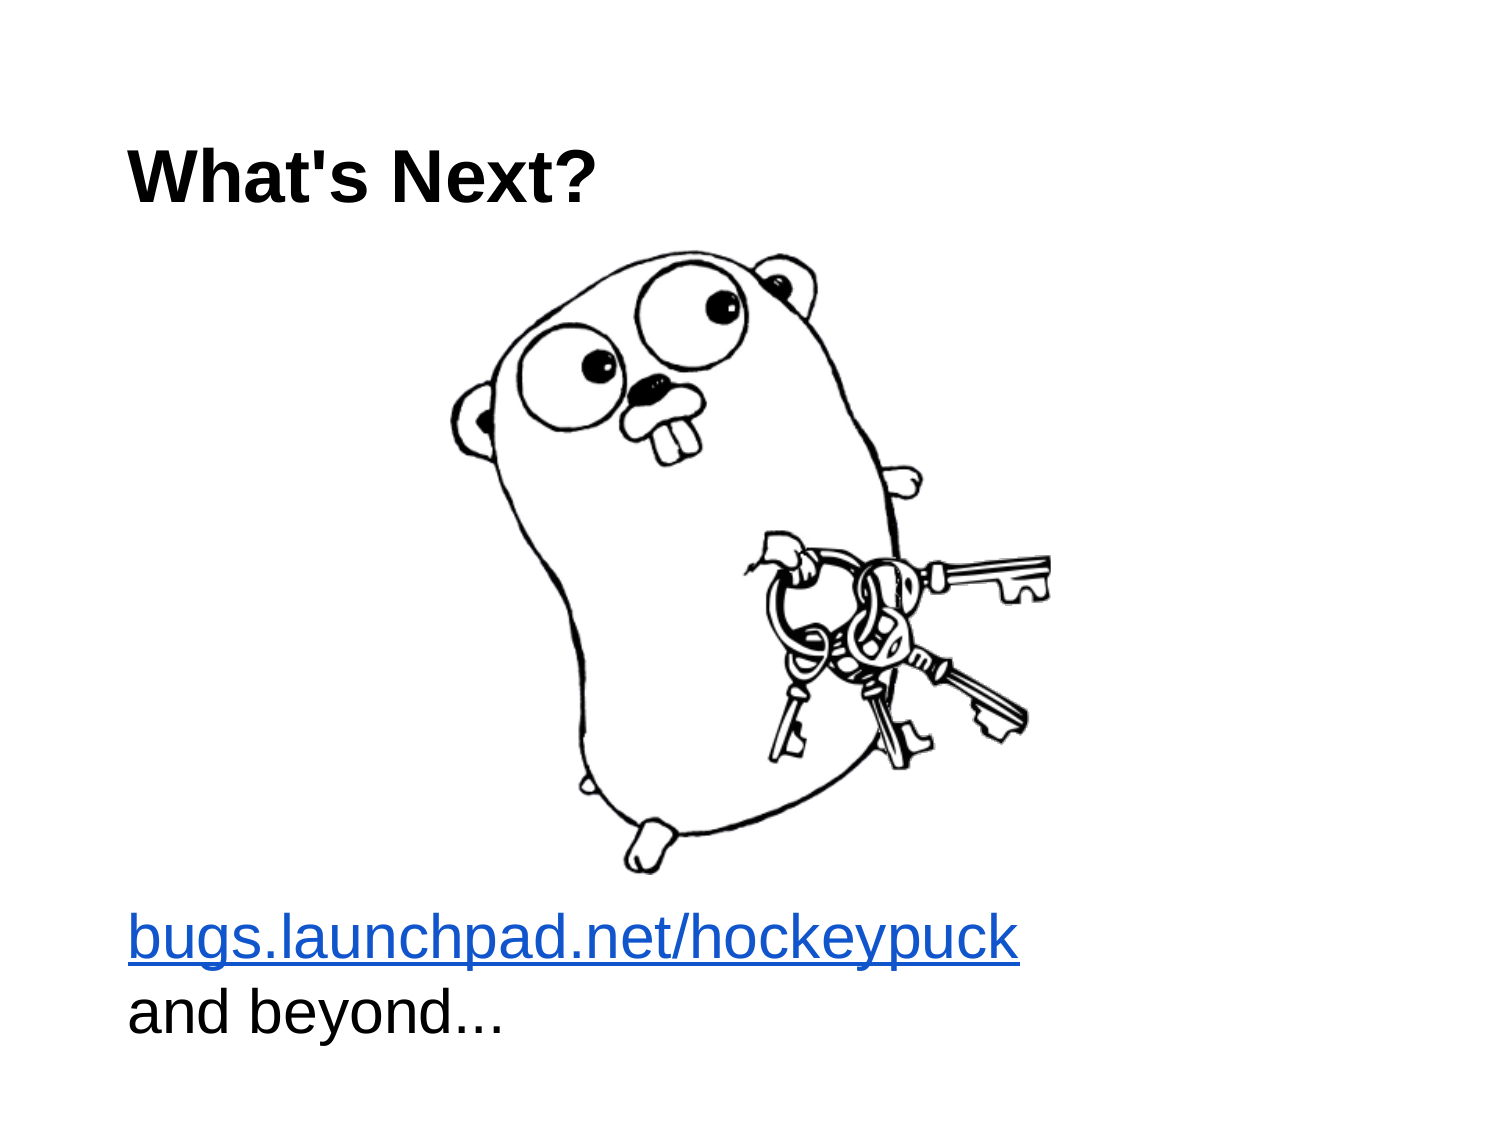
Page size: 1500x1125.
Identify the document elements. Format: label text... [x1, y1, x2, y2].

text_box [449, 249, 1051, 875]
text_box bugs.launchpad.net/hockeypuck and beyond... [112, 881, 1369, 1096]
title What's Next? [75, 45, 1425, 233]
